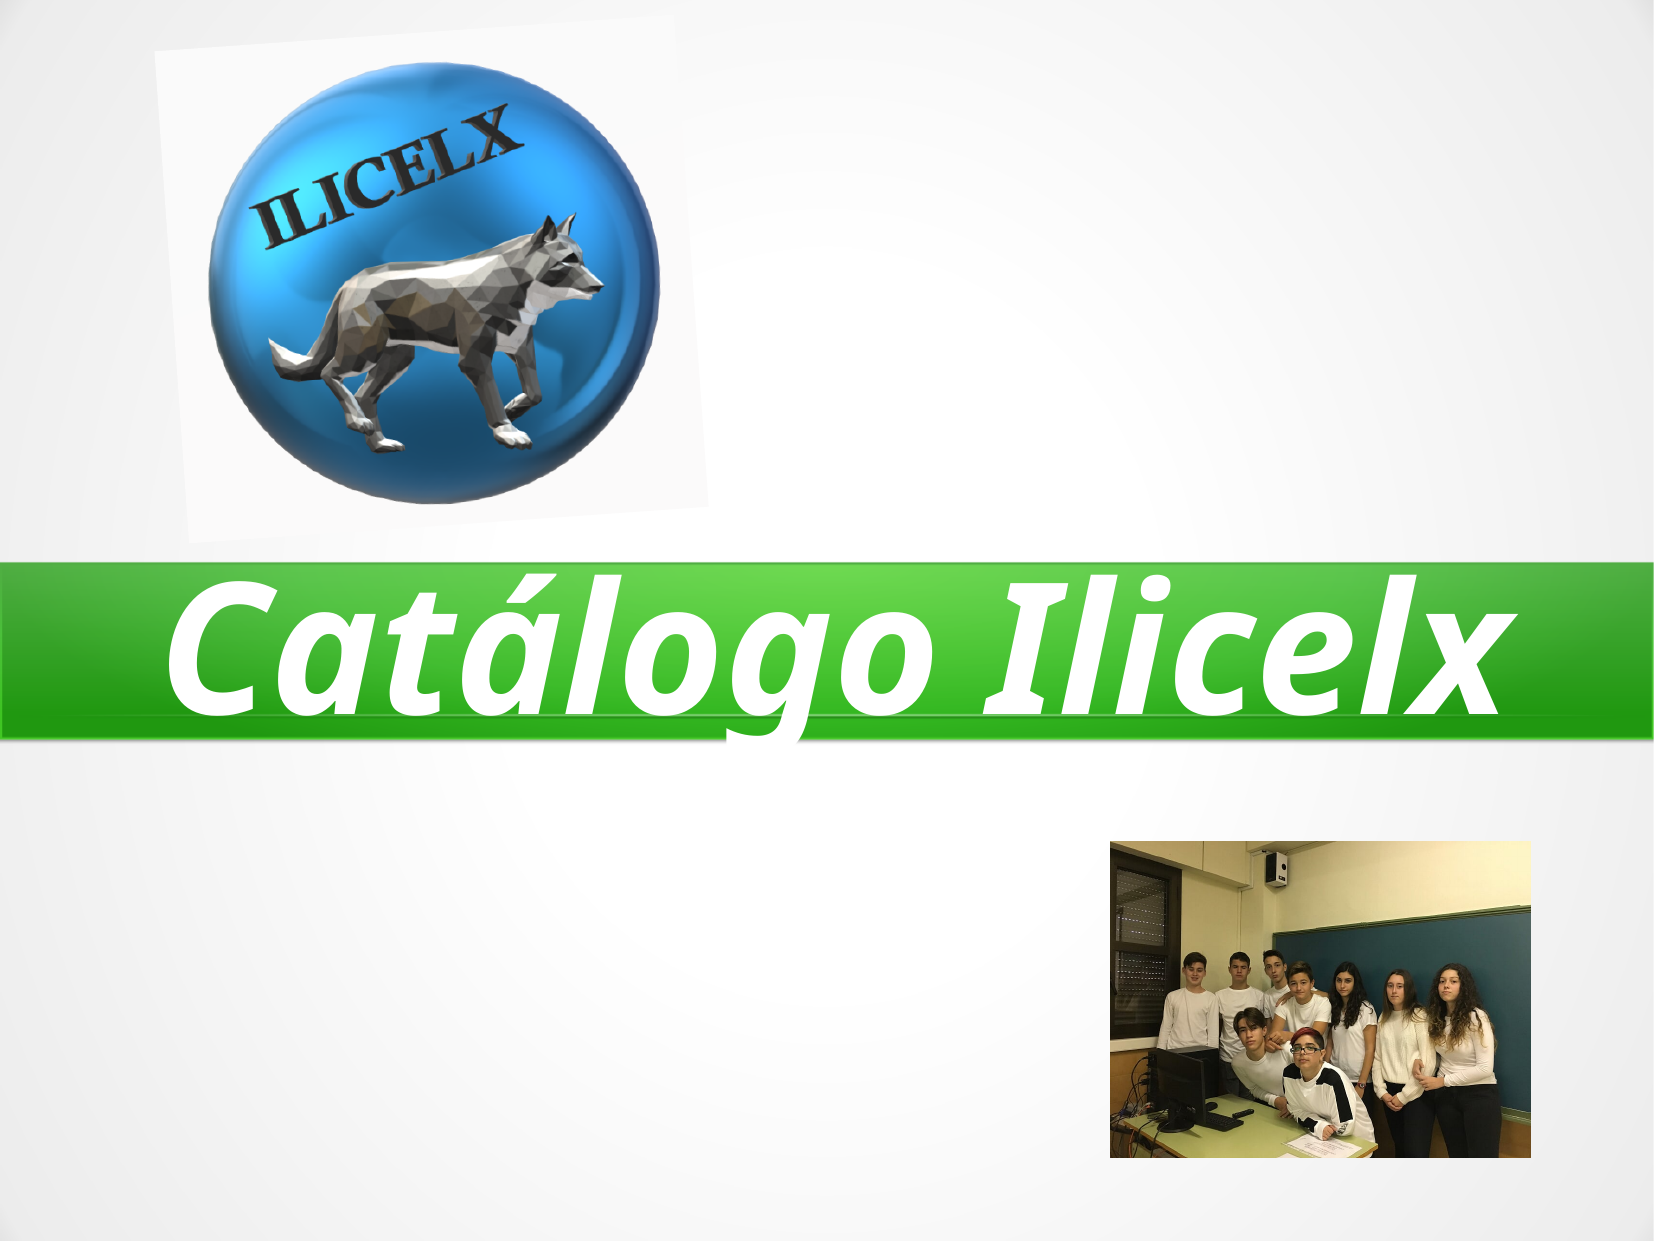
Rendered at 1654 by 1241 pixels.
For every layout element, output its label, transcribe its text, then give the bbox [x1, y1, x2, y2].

picture [0, 0, 1654, 1241]
title Catálogo Ilicelx [89, 430, 1579, 857]
